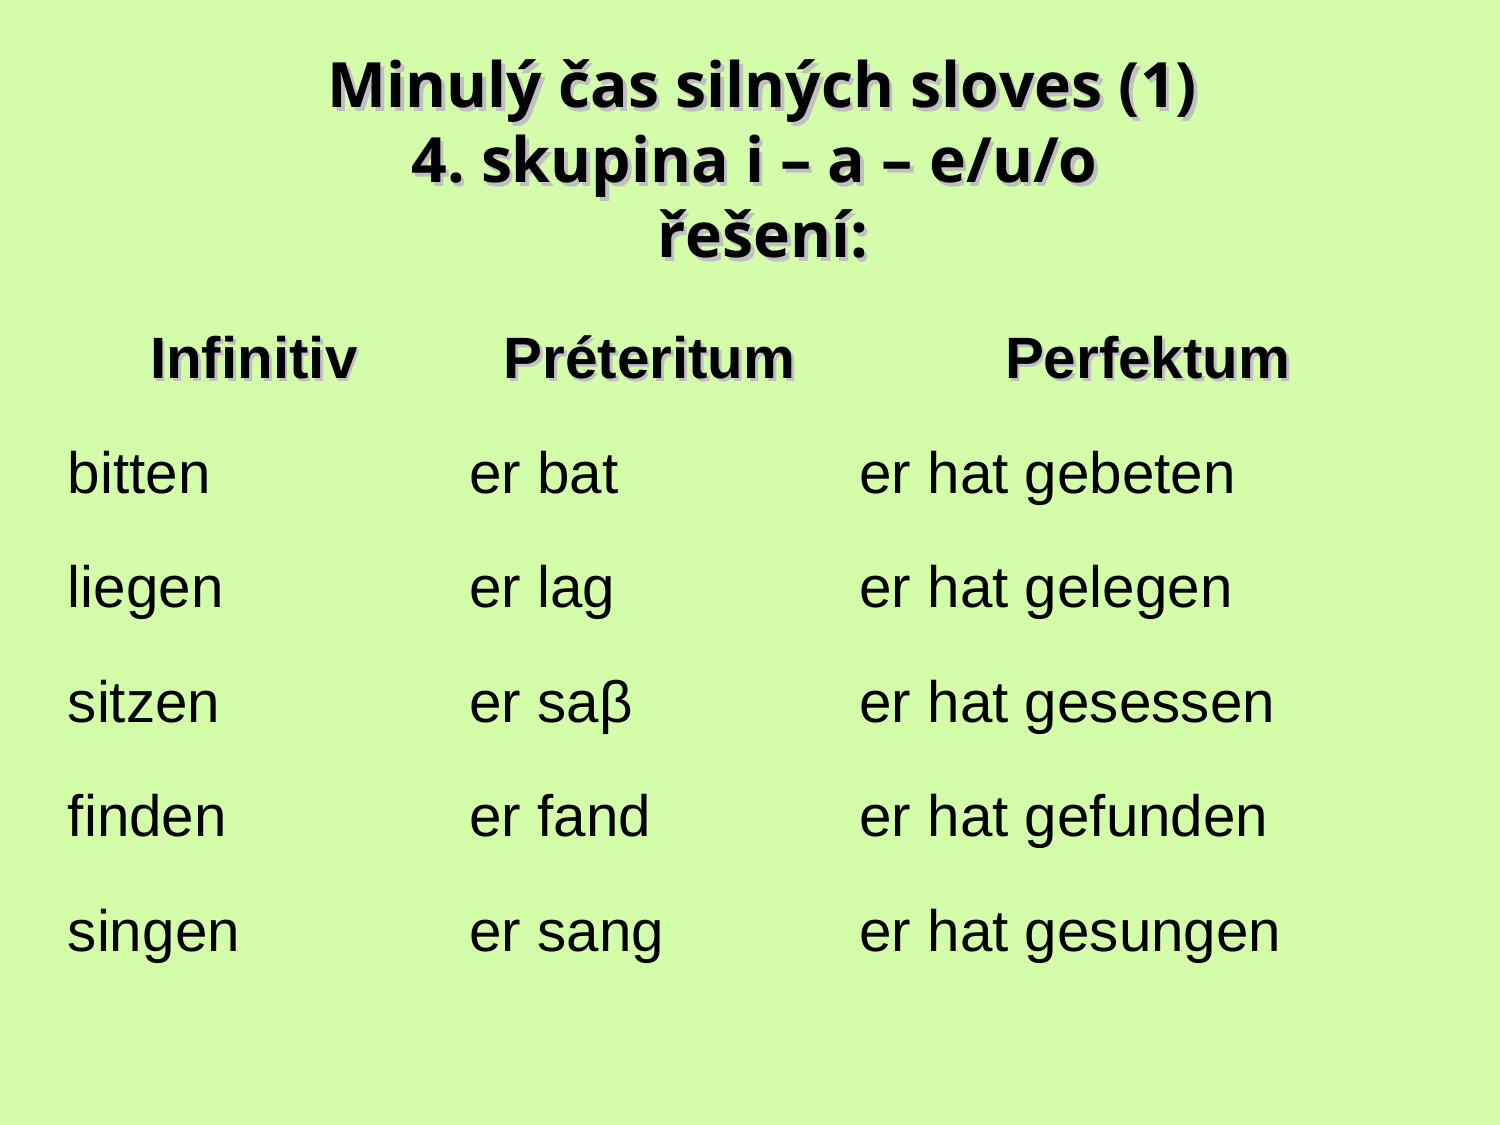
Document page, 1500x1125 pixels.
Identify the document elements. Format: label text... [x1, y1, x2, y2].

table_cell liegen [53, 542, 455, 656]
table_cell er hat gelegen [845, 542, 1451, 656]
table_cell er fand [455, 771, 845, 885]
table_cell er bat [455, 427, 845, 542]
title Minulý čas silných sloves (1) 4. skupina i – a – e/u/o řešení: [75, 37, 1451, 278]
table_header Préteritum [455, 313, 845, 427]
table_cell sitzen [53, 656, 455, 771]
table_cell er hat gefunden [845, 771, 1451, 885]
table_cell er saβ [455, 656, 845, 771]
table_cell er hat gesungen [845, 885, 1451, 1000]
table_cell singen [53, 885, 455, 1000]
table_header Perfektum [845, 313, 1451, 427]
table_cell er sang [455, 885, 845, 1000]
table_cell er lag [455, 542, 845, 656]
table_cell bitten [53, 427, 455, 542]
table_cell er hat gebeten [845, 427, 1451, 542]
table_header Infinitiv [53, 313, 455, 427]
table_cell er hat gesessen [845, 656, 1451, 771]
table_cell finden [53, 771, 455, 885]
